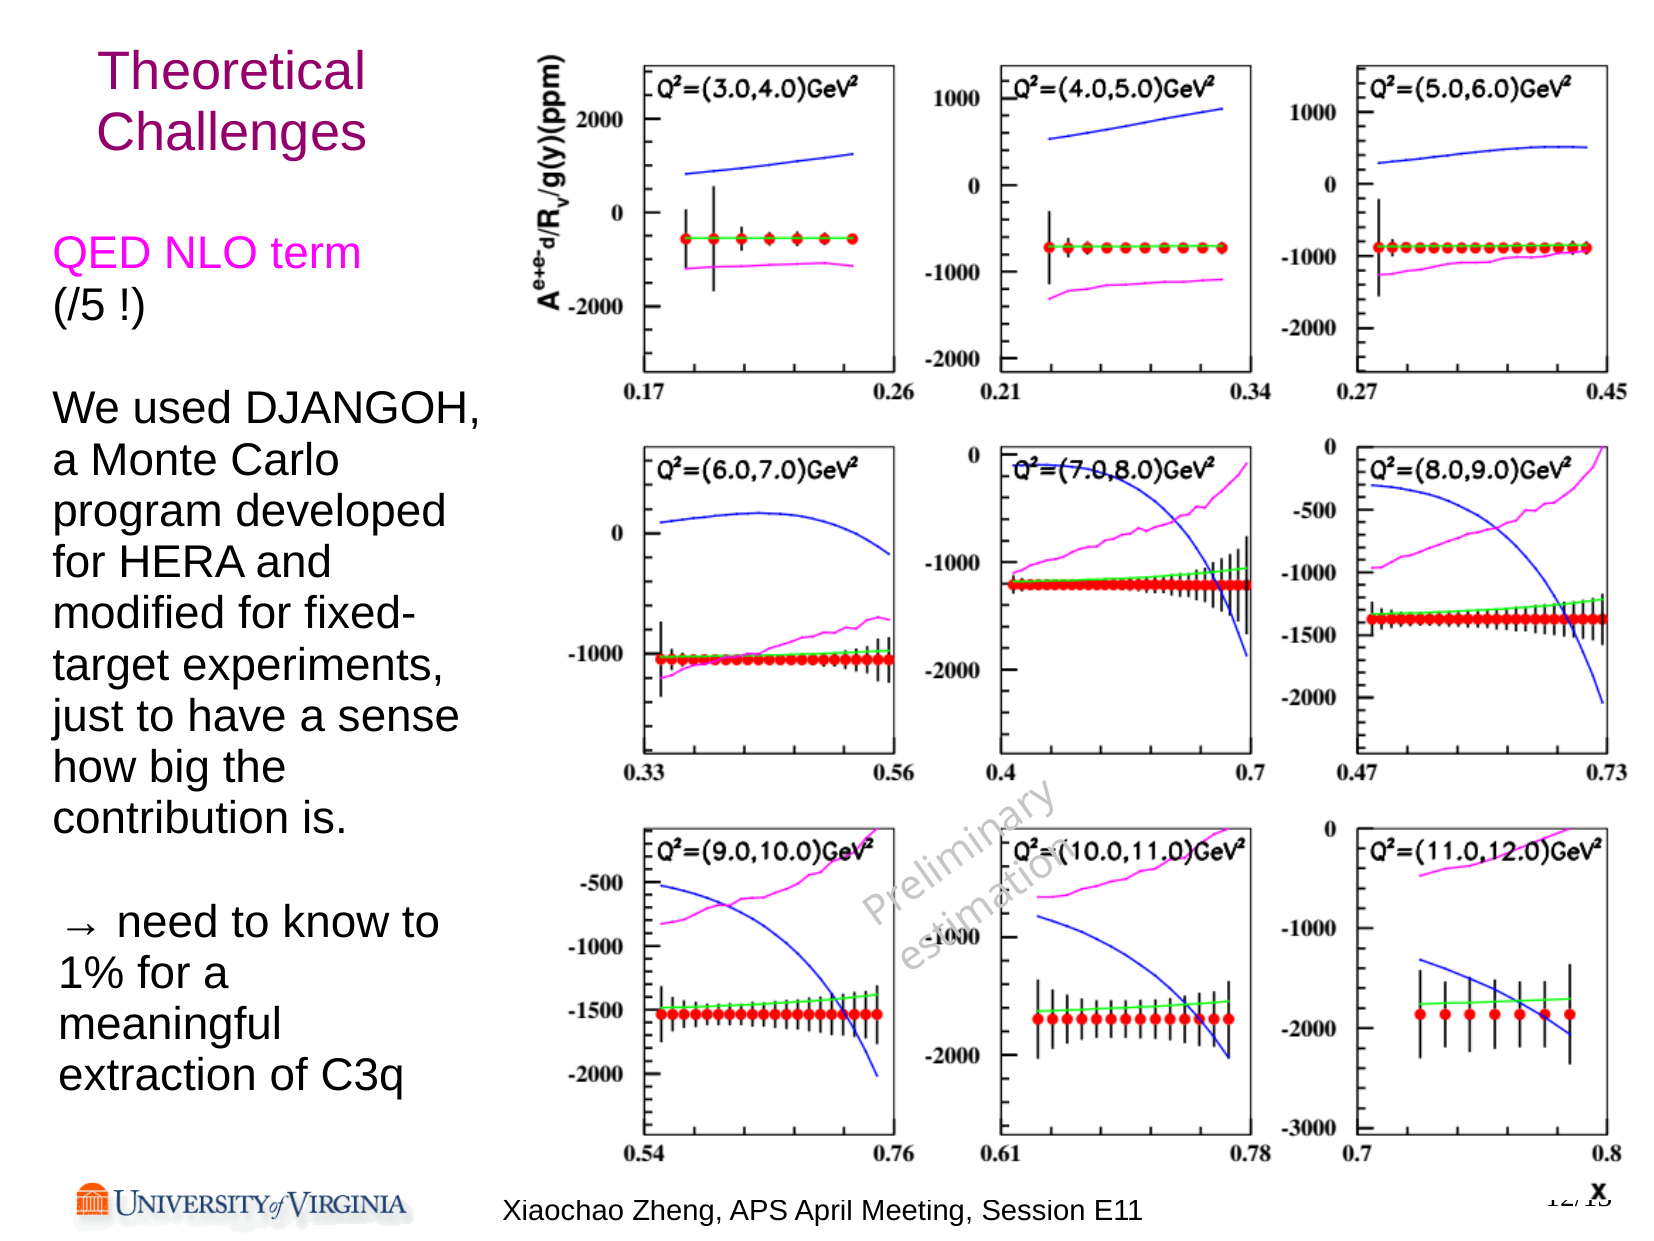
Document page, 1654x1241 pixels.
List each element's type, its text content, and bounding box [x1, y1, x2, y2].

text_box We used DJANGOH, a Monte Carlo program developed for HERA and modified for fixed-target experiments, just to have a sense how big the contribution is. [37, 375, 526, 852]
text_box QED NLO term (/5 !) [37, 220, 413, 338]
picture [511, 37, 1635, 1200]
picture [53, 1165, 427, 1241]
text_box Preliminary estimation [833, 630, 1237, 944]
title Theoretical Challenges [51, 14, 413, 188]
text_box → need to know to 1% for a meaningful extraction of C3q [43, 888, 473, 1151]
